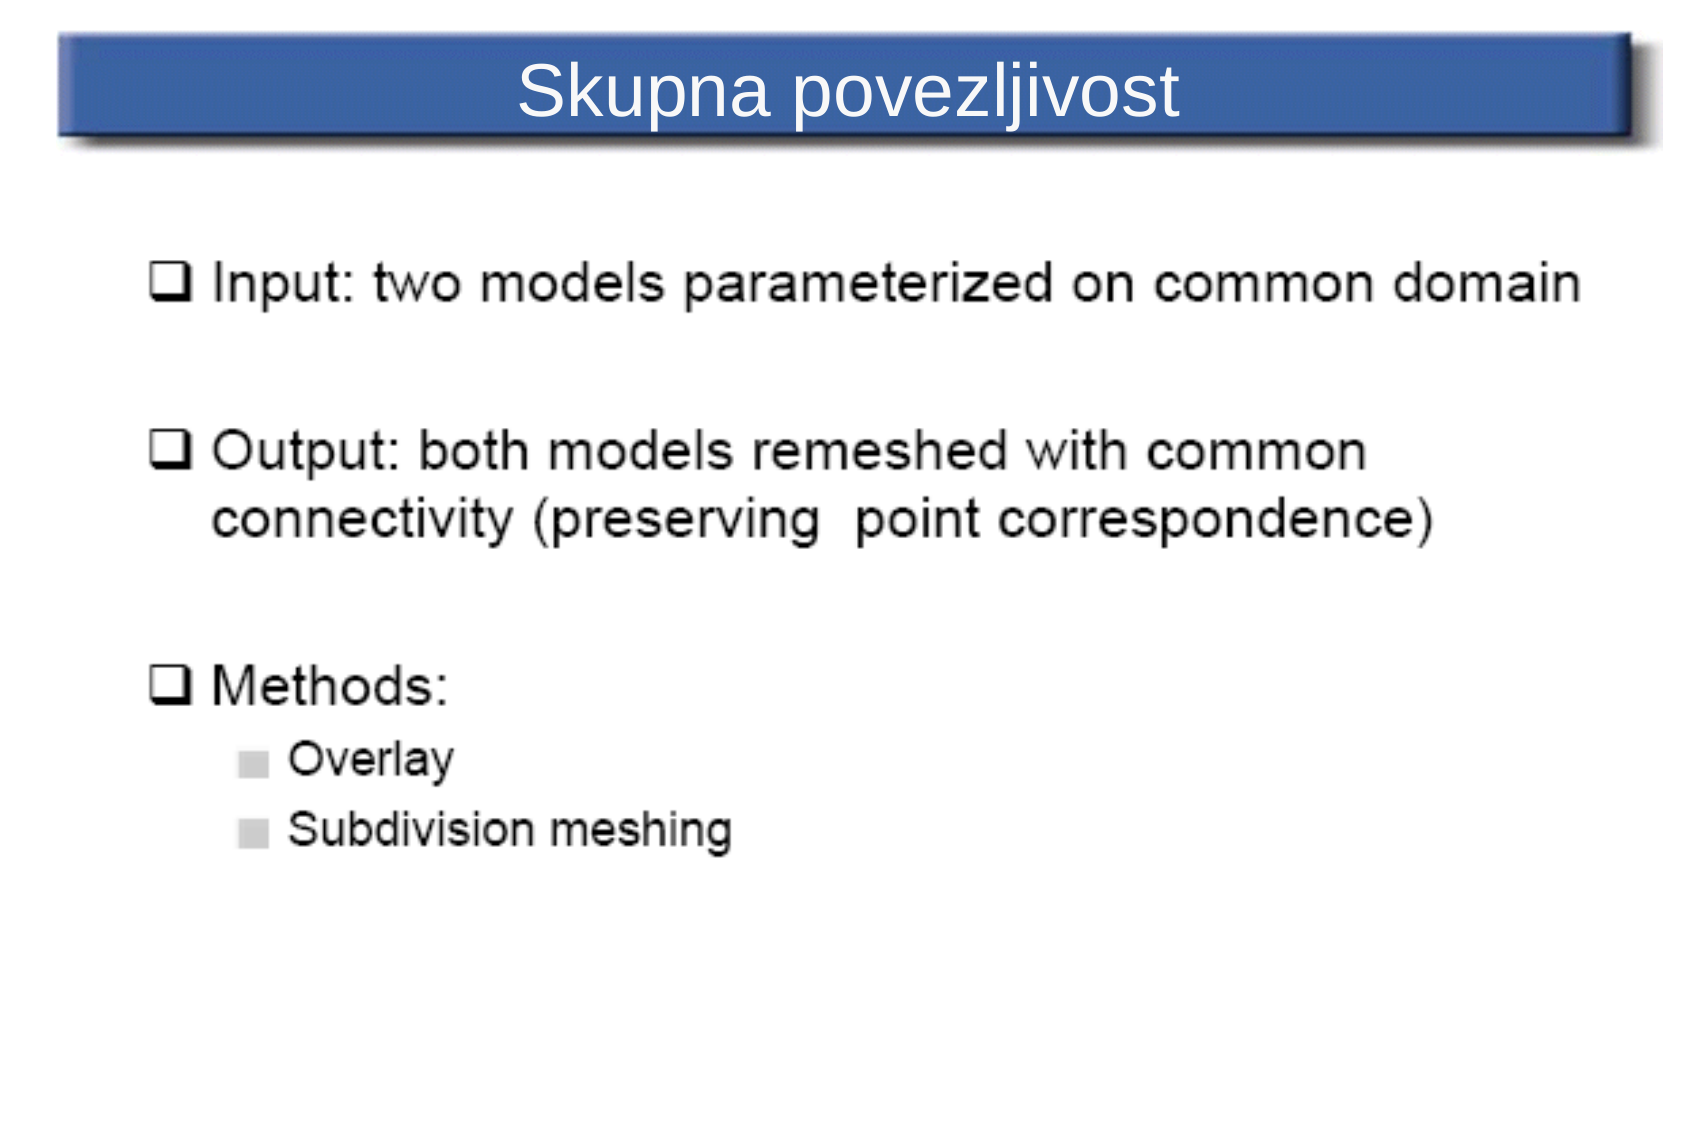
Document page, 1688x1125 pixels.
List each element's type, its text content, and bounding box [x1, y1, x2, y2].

title Skupna povezljivost [188, 23, 1509, 149]
picture [56, 29, 1663, 156]
picture [134, 232, 1624, 925]
